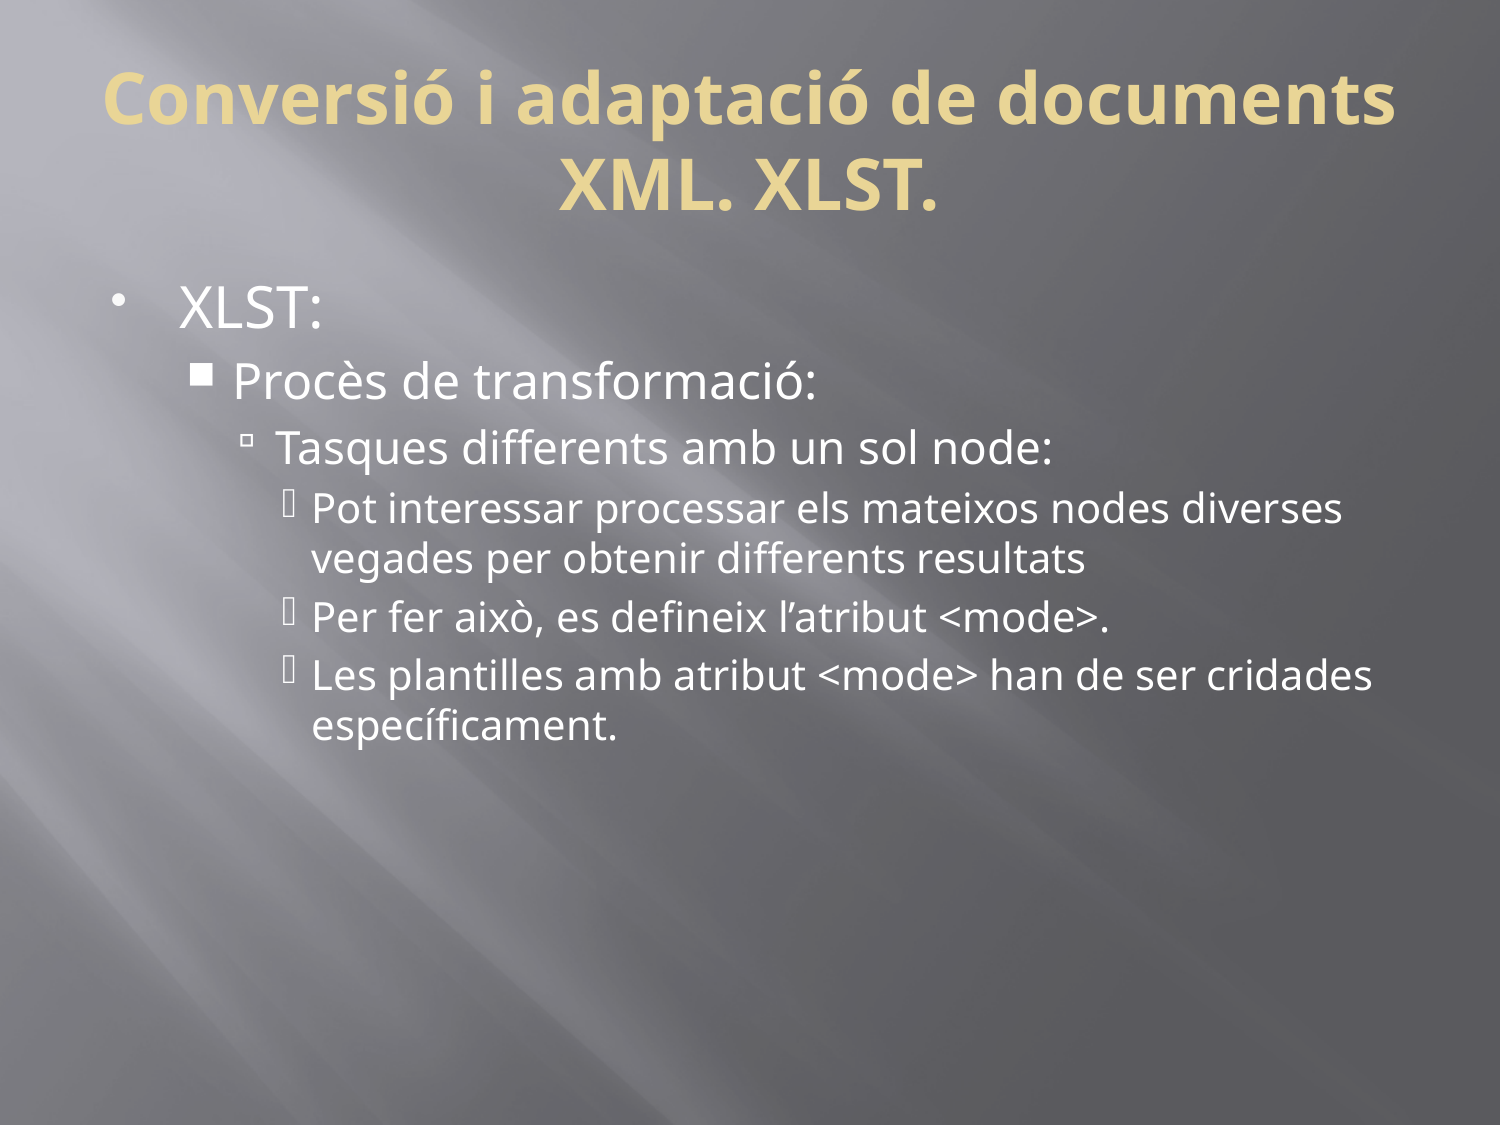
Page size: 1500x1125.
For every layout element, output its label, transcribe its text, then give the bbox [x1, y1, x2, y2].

picture [0, 0, 1500, 1125]
title Conversió i adaptació de documents XML. XLST. [75, 45, 1425, 233]
list XLST: Procès de transformació: Tasques differents amb un sol node: Pot interessar processar els mateixos nodes diverses vegades per obtenir differents resultats Per fer això, es defineix l’atribut <mode>. Les plantilles amb atribut <mode> han de ser cridades específicament. [75, 262, 1425, 1035]
